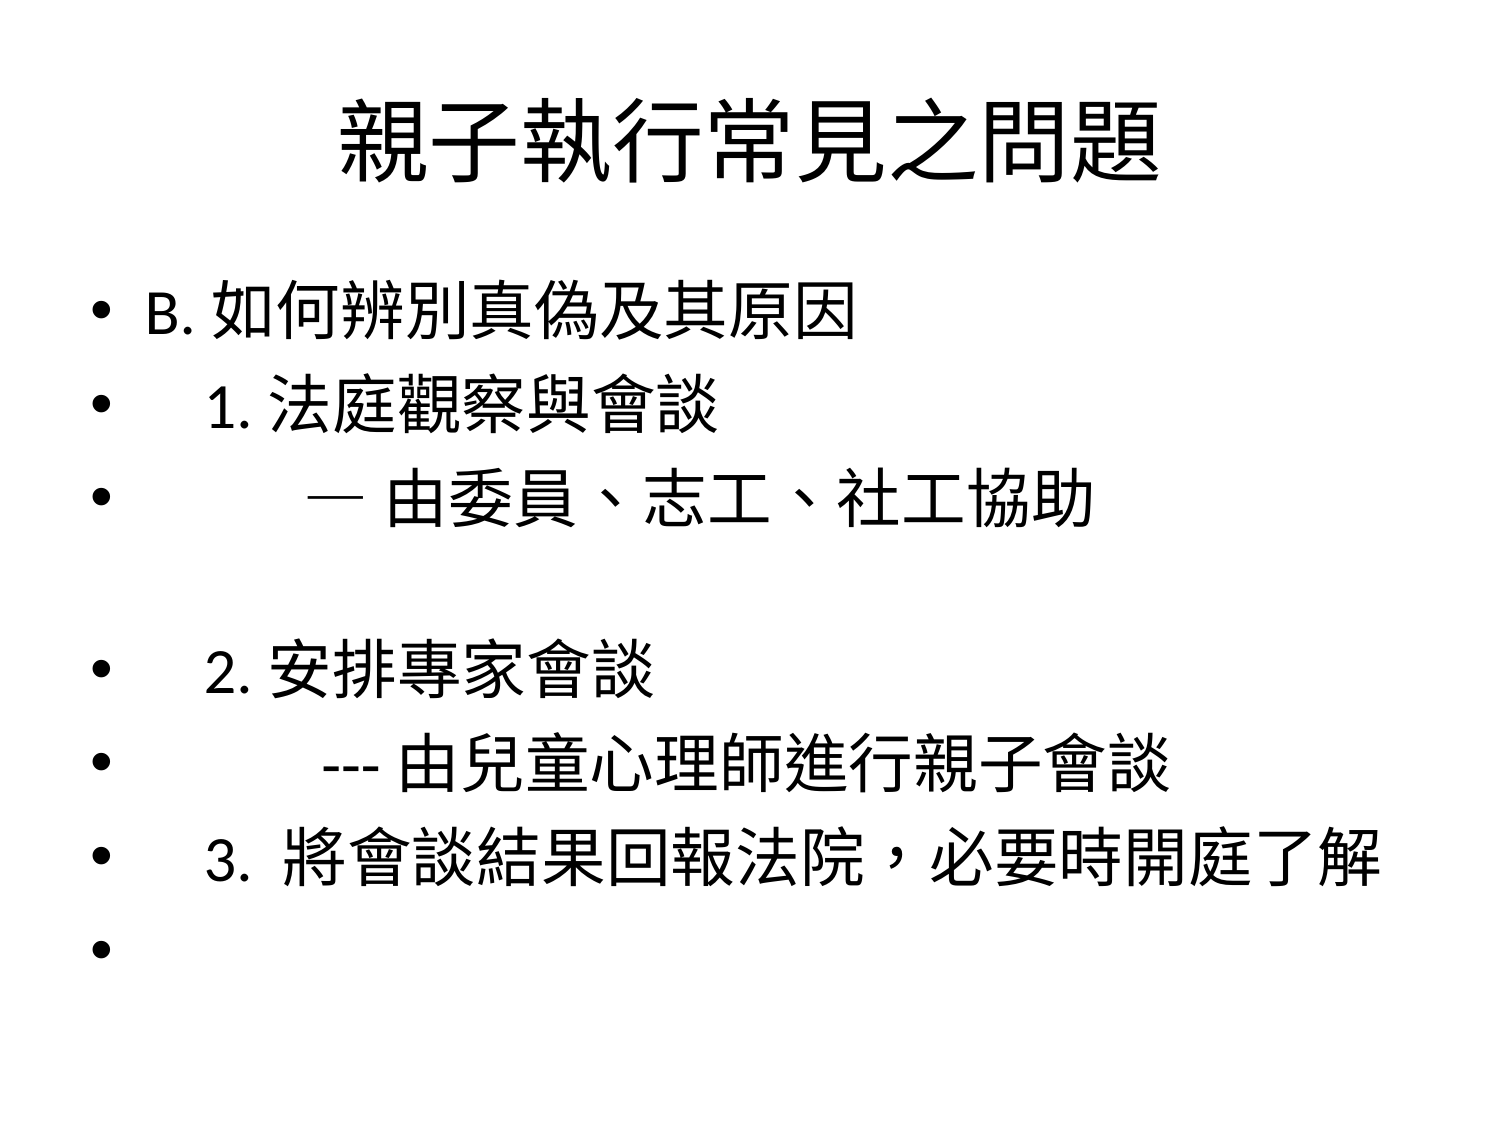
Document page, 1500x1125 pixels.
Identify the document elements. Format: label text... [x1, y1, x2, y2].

title 親子執行常見之問題 [75, 45, 1426, 233]
list B.如何辨別真偽及其原因 1.法庭觀察與會談 —由委員、志工、社工協助 2.安排專家會談 ---由兒童心理師進行親子會談 3. 將會談結果回報法院，必要時開庭了解 [75, 262, 1426, 1005]
